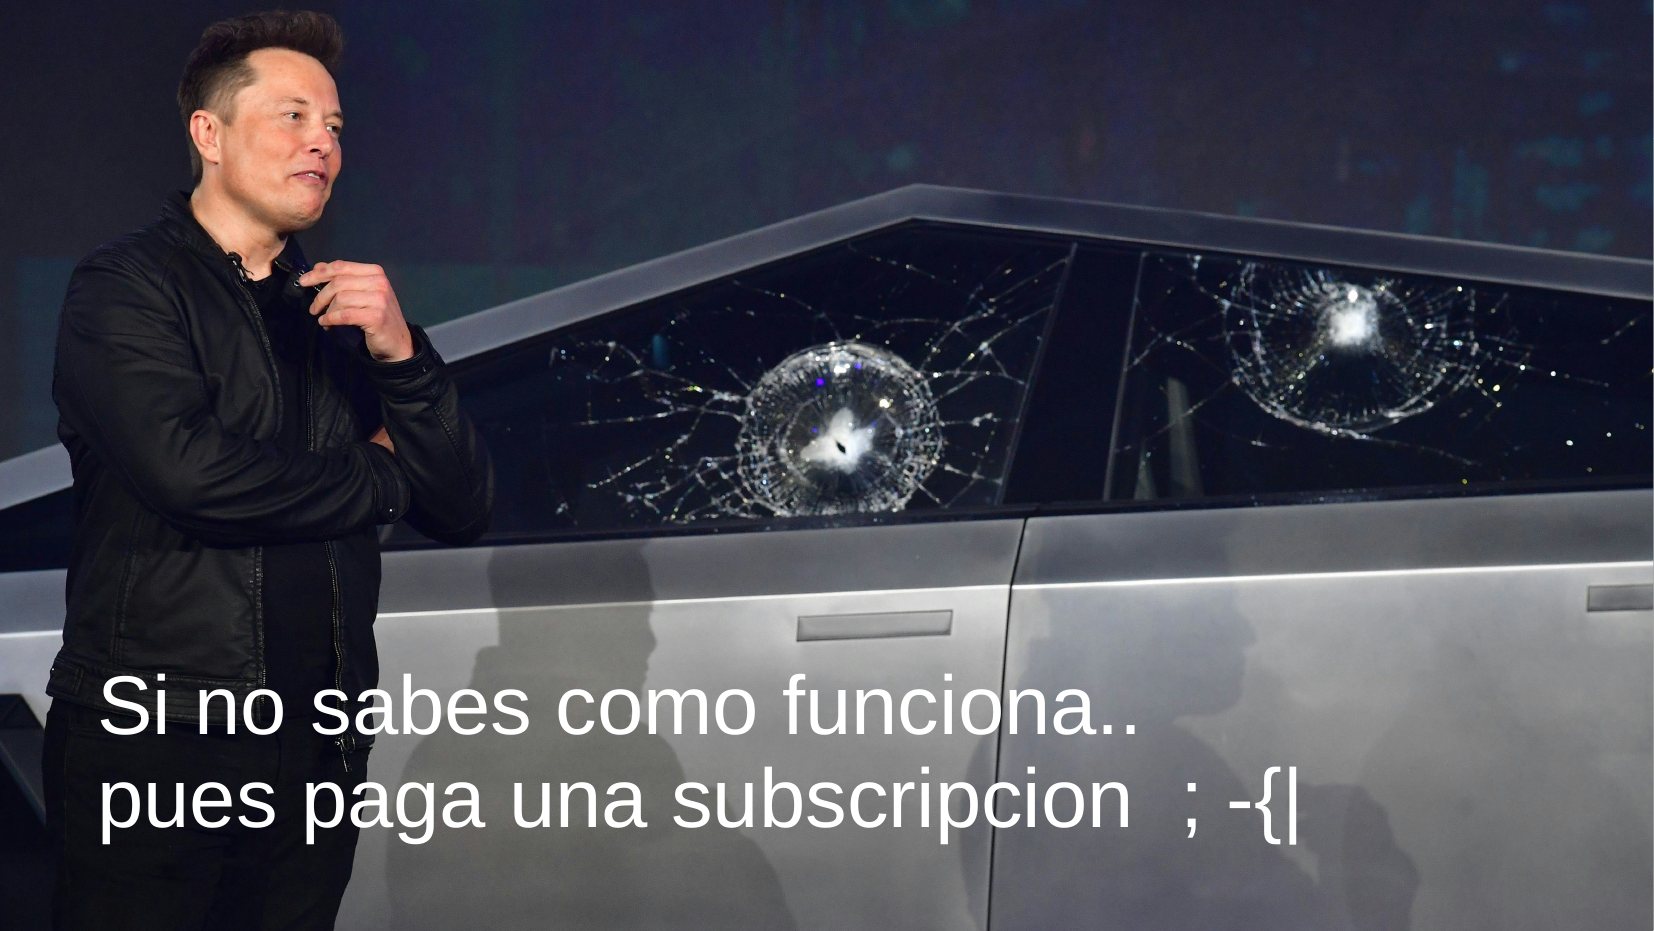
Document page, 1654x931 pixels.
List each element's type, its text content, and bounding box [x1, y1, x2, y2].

text_box Si no sabes como funciona.. pues paga una subscripcion ; -{| [82, 651, 1595, 709]
picture [0, 0, 1654, 931]
